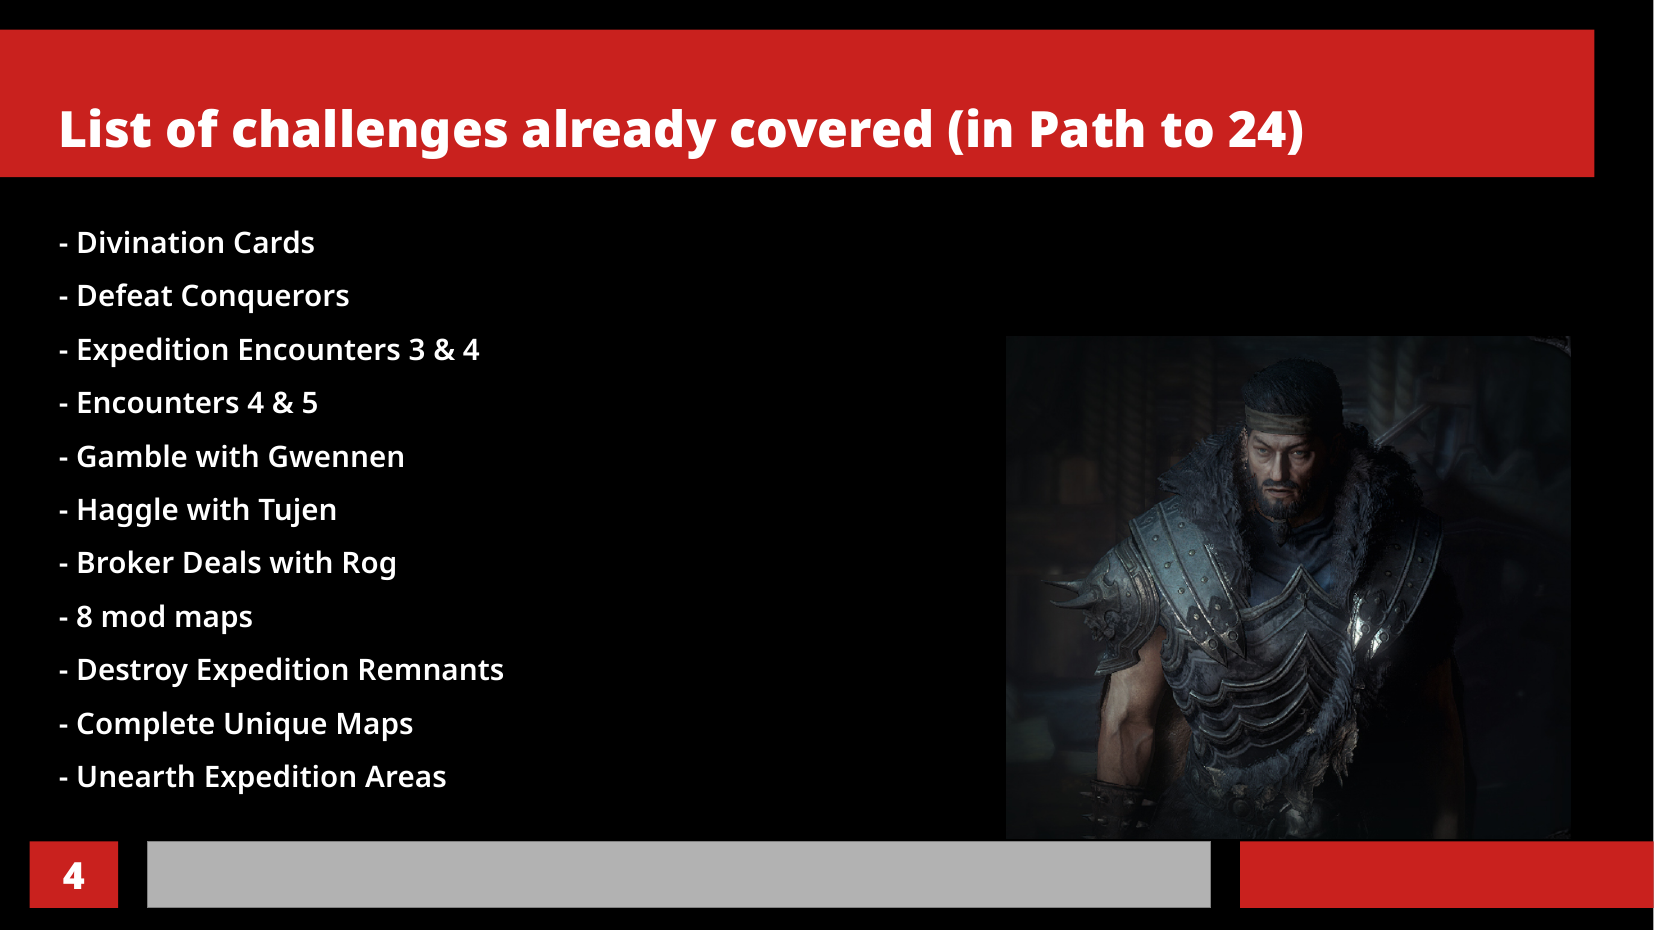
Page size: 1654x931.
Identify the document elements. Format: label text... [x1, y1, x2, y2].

picture [1006, 336, 1571, 839]
list - Divination Cards - Defeat Conquerors - Expedition Encounters 3 & 4 - Encounters 4 & 5 - Gamble with Gwennen - Haggle with Tujen - Broker Deals with Rog - 8 mod maps - Destroy Expedition Remnants - Complete Unique Maps - Unearth Expedition Areas [59, 221, 1565, 798]
title List of challenges already covered (in Path to 24) [59, 44, 1595, 163]
